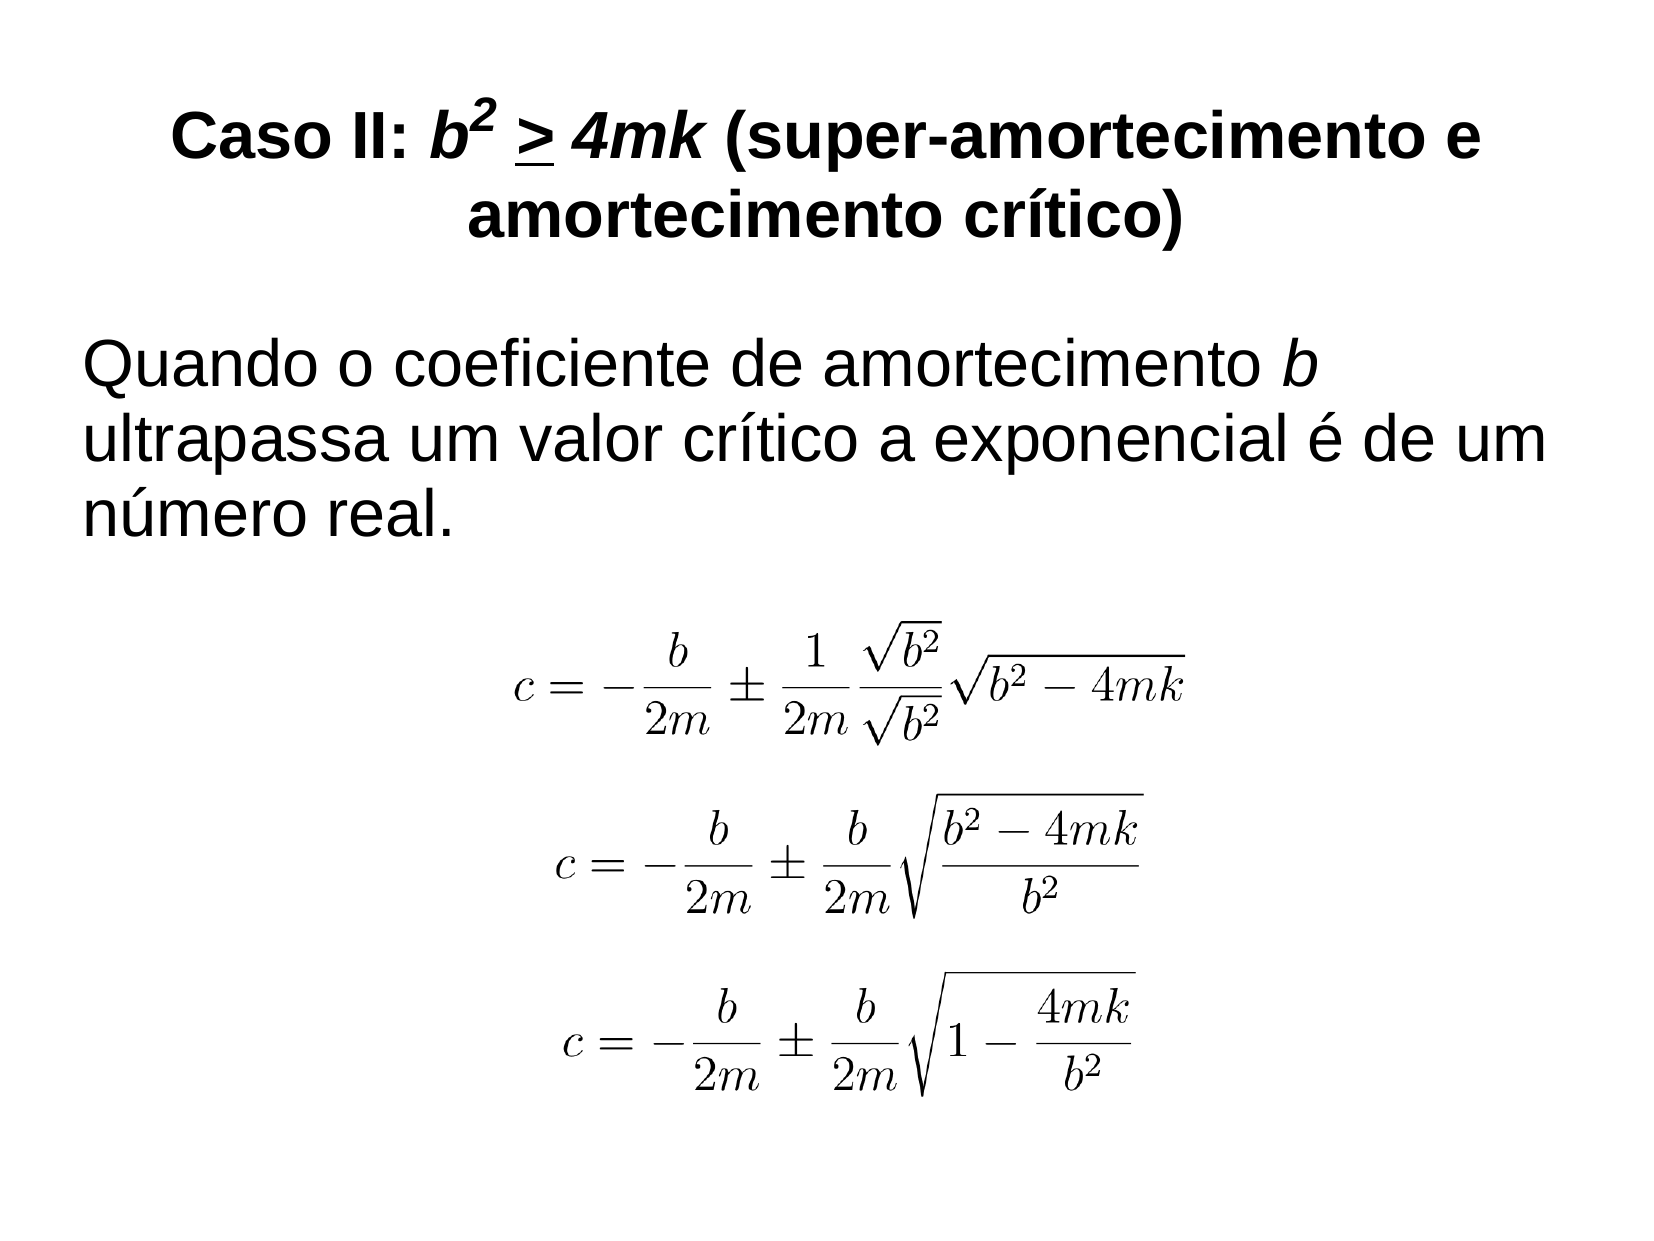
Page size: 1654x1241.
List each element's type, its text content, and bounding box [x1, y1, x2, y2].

subtitle Caso II: b2 > 4mk (super-amortecimento e amortecimento crítico) Quando o coeficiente de amortecimento b ultrapassa um valor crítico a exponencial é de um número real. [82, 61, 1571, 1022]
picture [492, 605, 1217, 1111]
